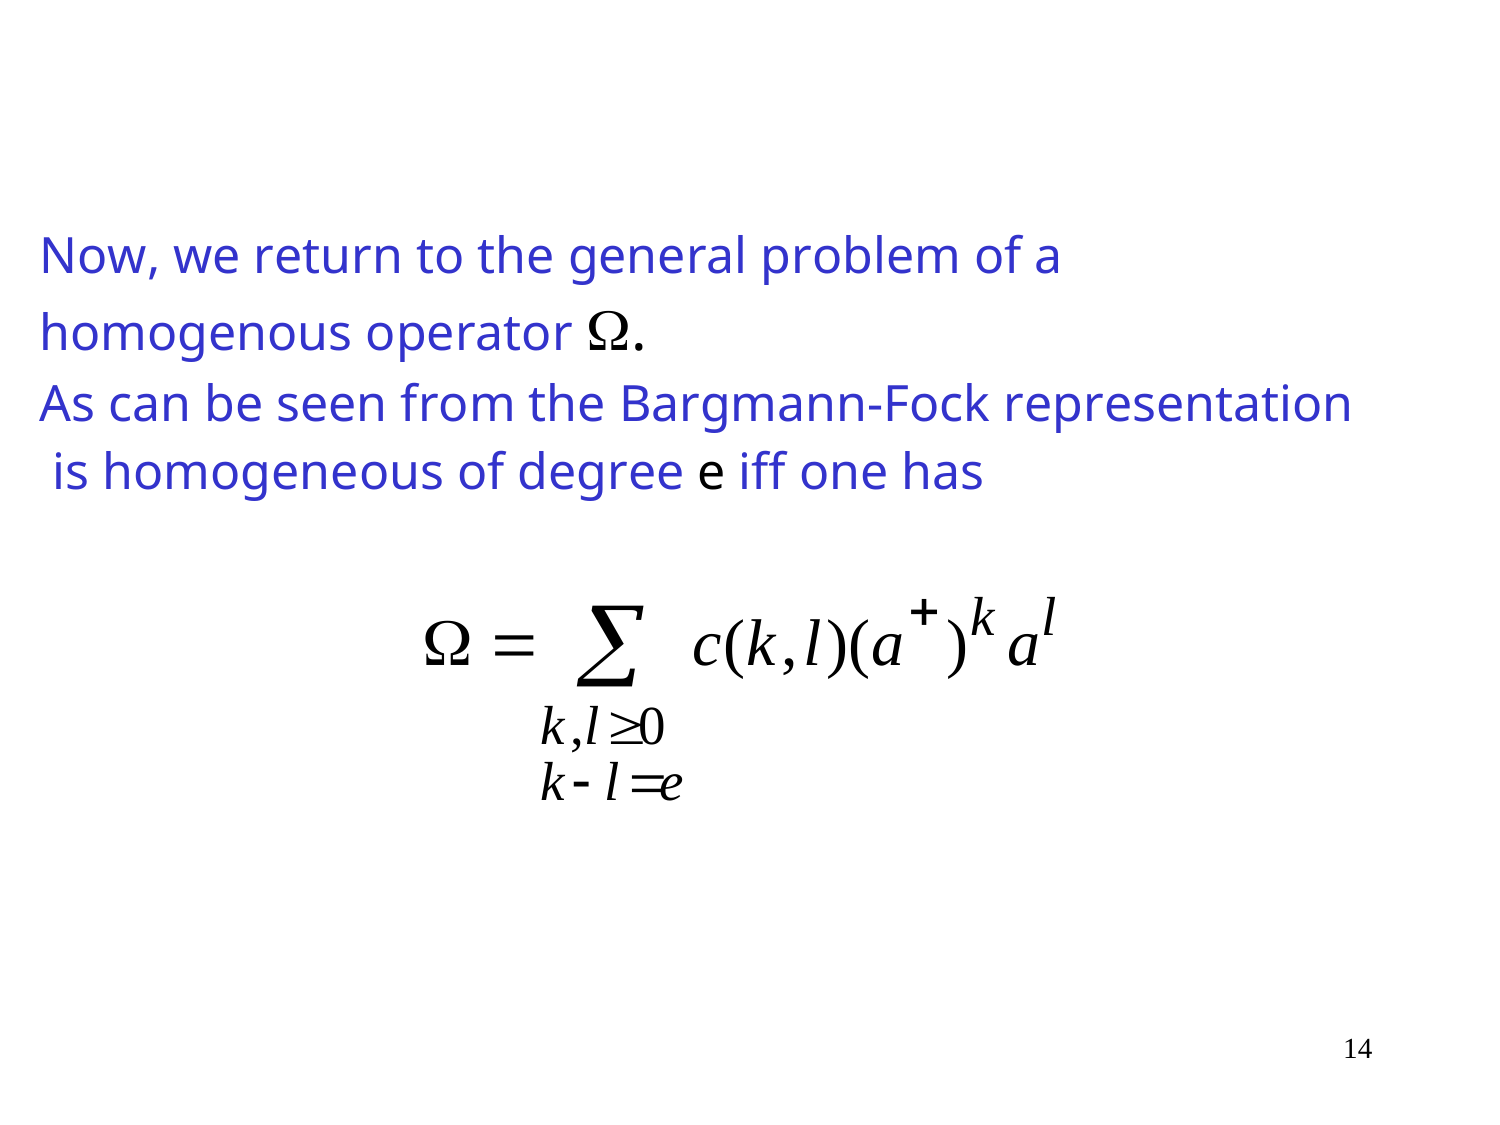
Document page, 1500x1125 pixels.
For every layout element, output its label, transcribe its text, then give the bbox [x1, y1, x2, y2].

text_box Now, we return to the general problem of a homogenous operator . As can be seen from the Bargmann-Fock representation is homogeneous of degree e iff one has [24, 212, 1383, 512]
chart [414, 571, 1075, 826]
